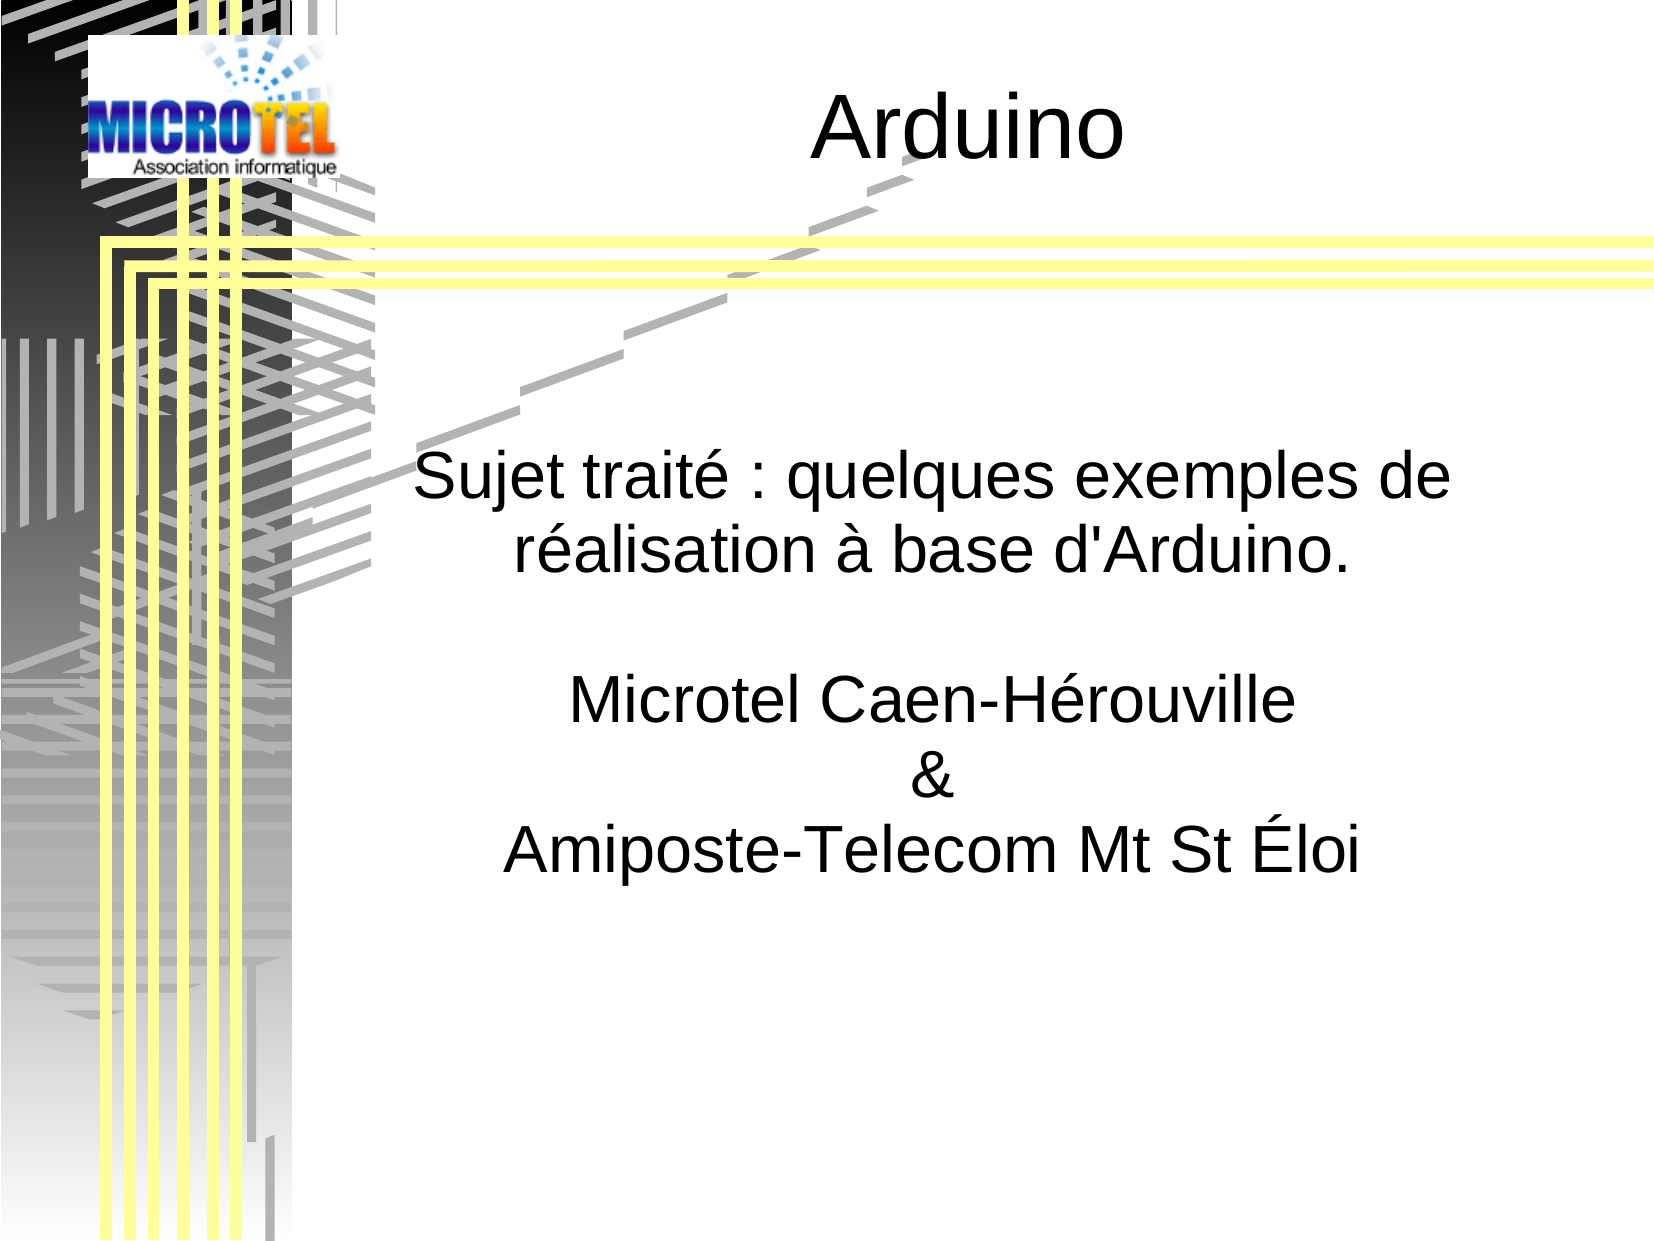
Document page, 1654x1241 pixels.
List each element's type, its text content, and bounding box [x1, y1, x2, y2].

picture [88, 35, 340, 178]
title Arduino [383, 23, 1554, 231]
subtitle Sujet traité : quelques exemples de réalisation à base d'Arduino. Microtel Caen-Hérouville & Amiposte-Telecom Mt St Éloi [295, 290, 1571, 1109]
